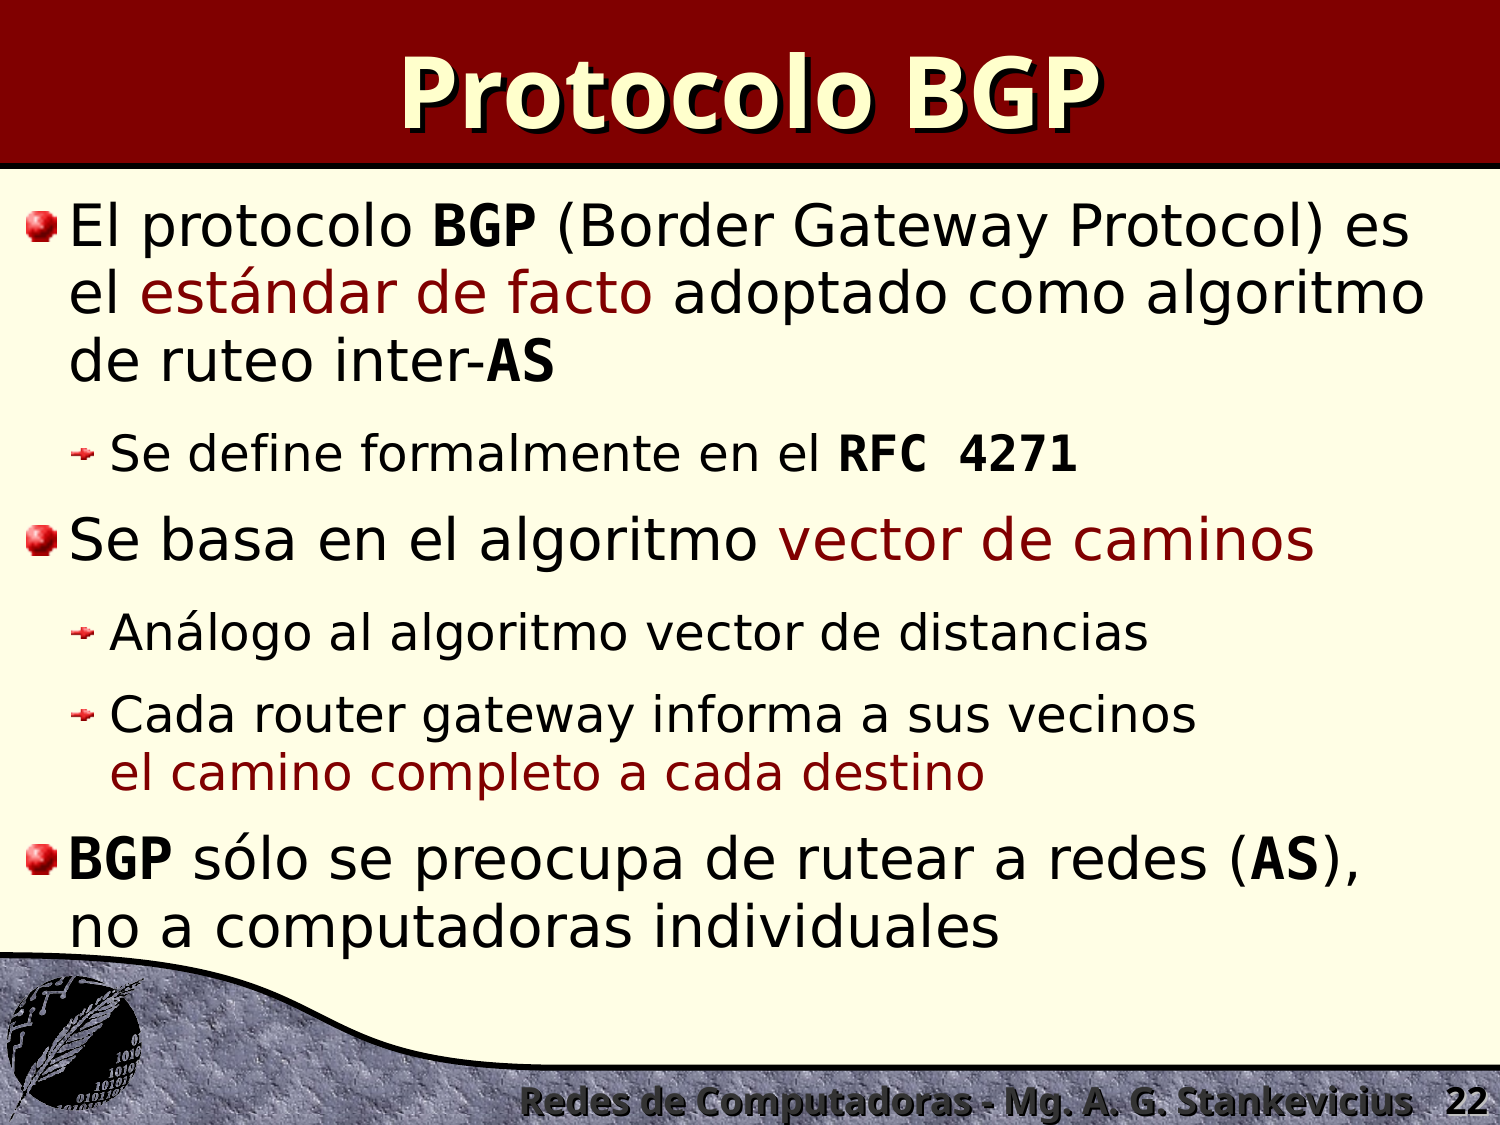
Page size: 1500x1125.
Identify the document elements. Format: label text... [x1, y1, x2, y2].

picture [0, 959, 1500, 1125]
list El protocolo BGP (Border Gateway Protocol) es el estándar de facto adoptado como algoritmo de ruteo inter-AS Se define formalmente en el RFC 4271 Se basa en el algoritmo vector de caminos Análogo al algoritmo vector de distancias Cada router gateway informa a sus vecinos el camino completo a cada destino BGP sólo se preocupa de rutear a redes (AS), no a computadoras individuales [11, 192, 1486, 962]
picture [1047, 1100, 1054, 1110]
picture [790, 1100, 795, 1110]
title Protocolo BGP [15, 5, 1485, 160]
